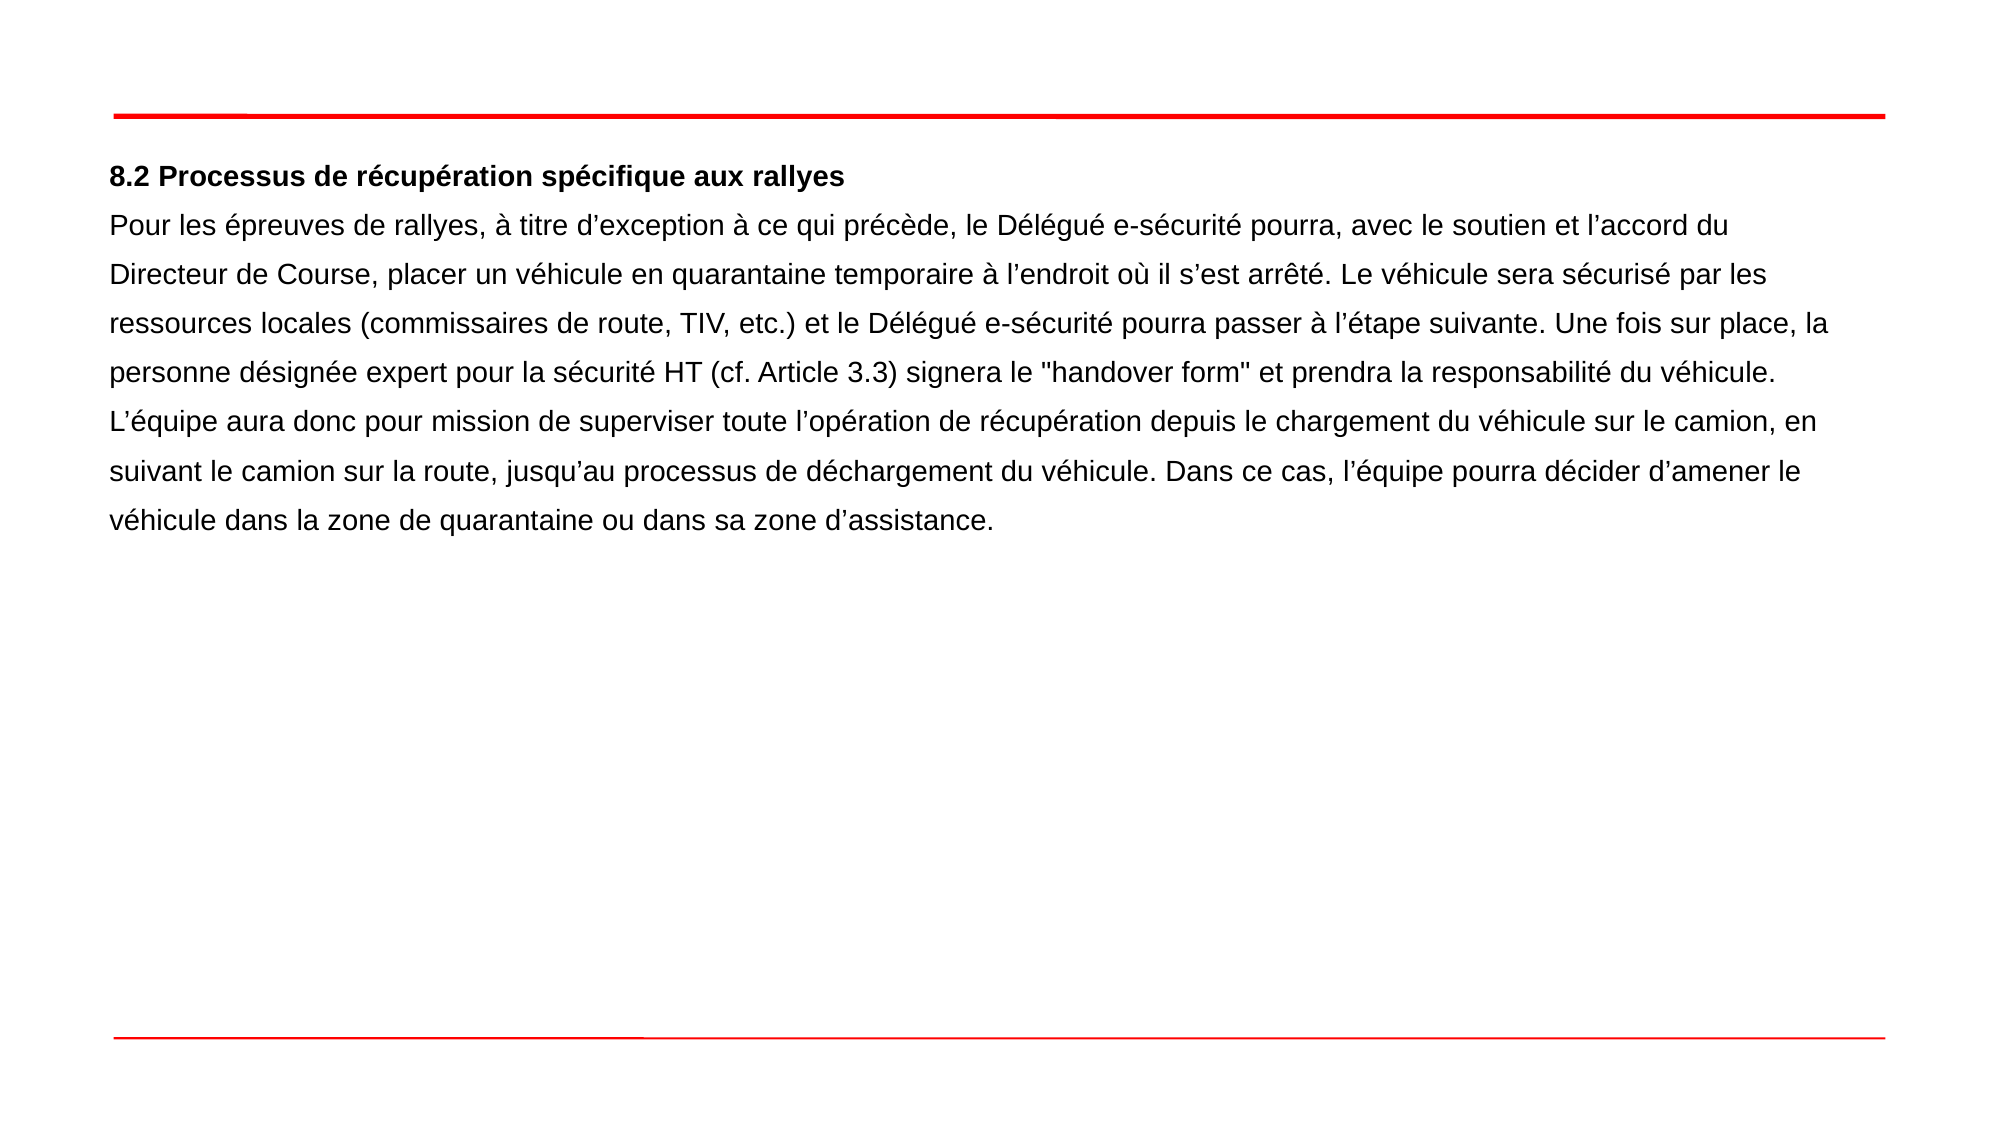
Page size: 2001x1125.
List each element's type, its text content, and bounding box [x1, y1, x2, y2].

text_box 8.2 Processus de récupération spécifique aux rallyes Pour les épreuves de rallyes, à titre d’exception à ce qui précède, le Délégué e-sécurité pourra, avec le soutien et l’accord du Directeur de Course, placer un véhicule en quarantaine temporaire à l’endroit où il s’est arrêté. Le véhicule sera sécurisé par les ressources locales (commissaires de route, TIV, etc.) et le Délégué e-sécurité pourra passer à l’étape suivante. Une fois sur place, la personne désignée expert pour la sécurité HT (cf. Article 3.3) signera le "handover form" et prendra la responsabilité du véhicule. L’équipe aura donc pour mission de superviser toute l’opération de récupération depuis le chargement du véhicule sur le camion, en suivant le camion sur la route, jusqu’au processus de déchargement du véhicule. Dans ce cas, l’équipe pourra décider d’amener le véhicule dans la zone de quarantaine ou dans sa zone d’assistance. [94, 135, 1867, 544]
